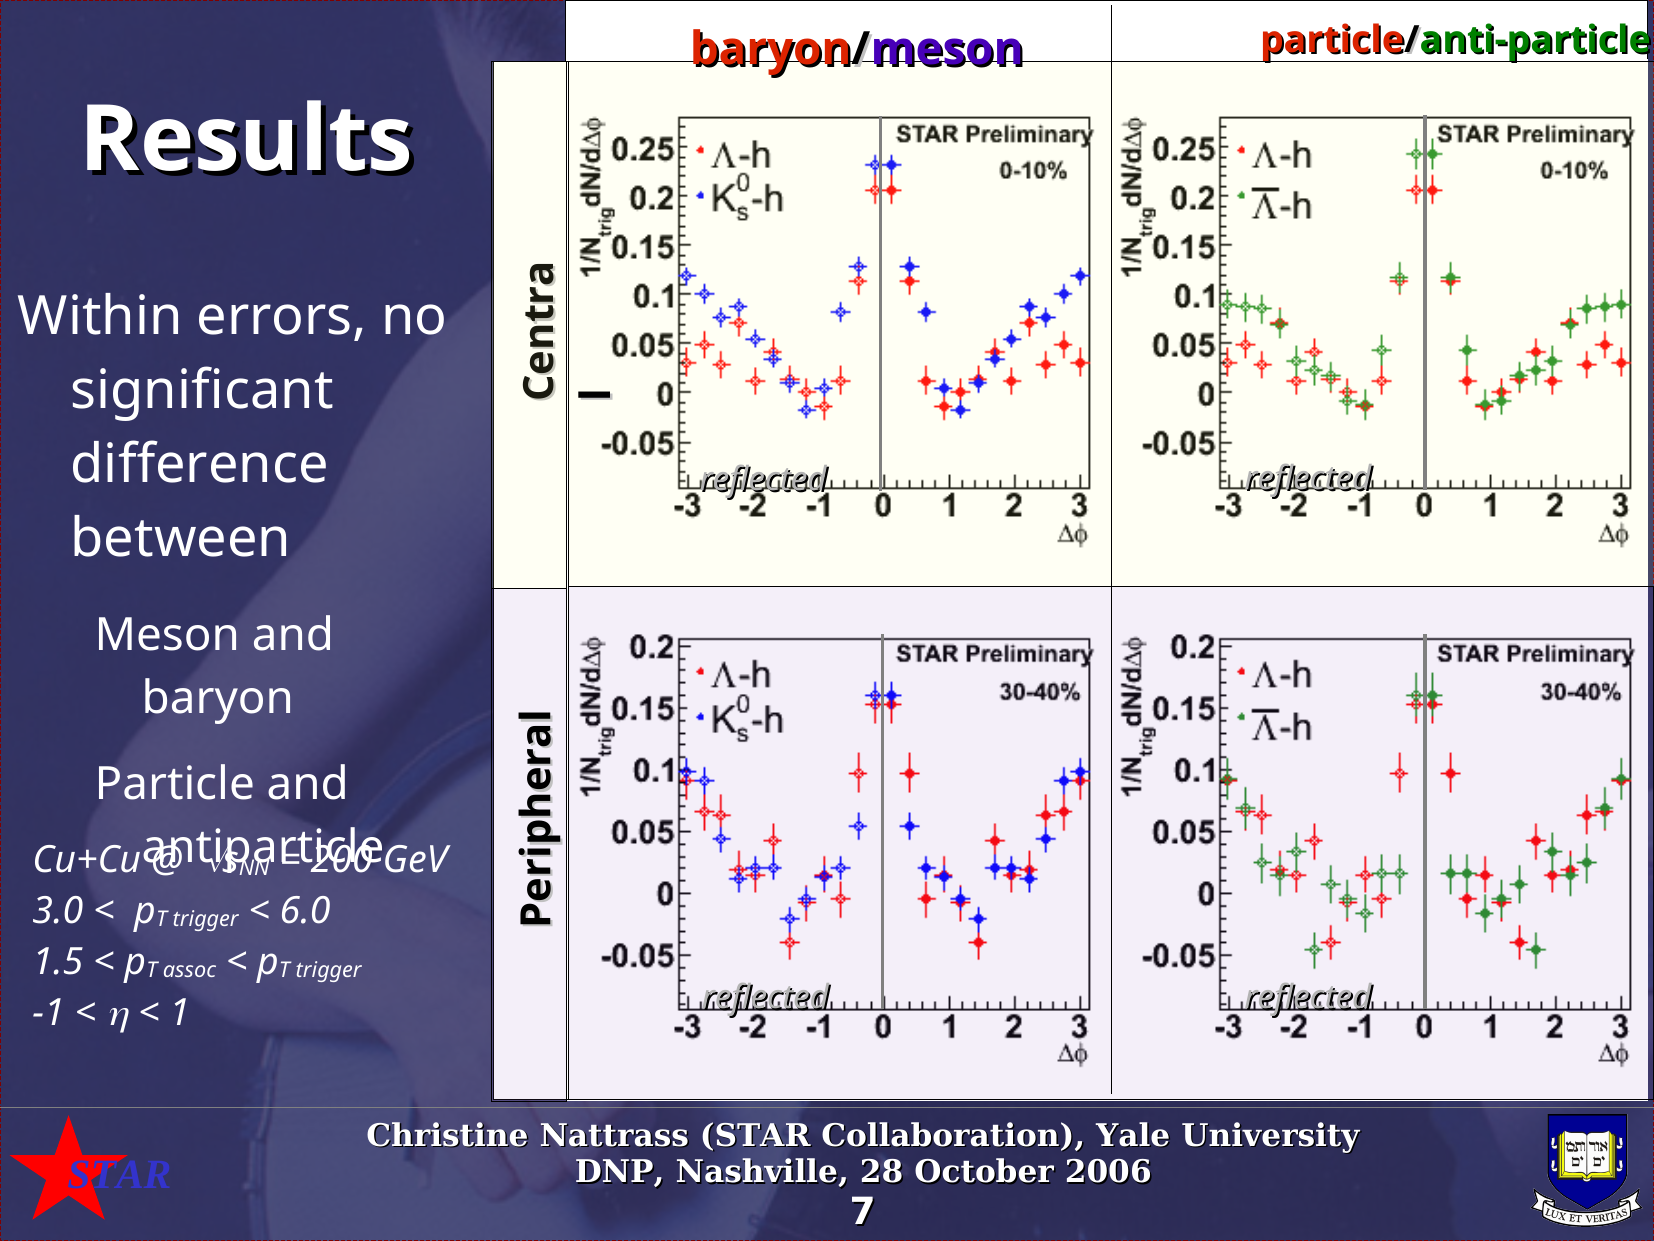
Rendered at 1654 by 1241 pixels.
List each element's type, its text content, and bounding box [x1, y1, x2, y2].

title Results [11, 41, 482, 229]
text_box reflected [684, 447, 910, 501]
text_box [491, 0, 1654, 1102]
text_box reflected [1229, 446, 1455, 500]
picture [1530, 1114, 1643, 1227]
text_box reflected [1229, 965, 1455, 1019]
text_box Cu+Cu @ sNN = 200 GeV 3.0 < pT trigger < 6.0 1.5 < pT assoc < pT trigger -1 <  < 1 [17, 825, 491, 1100]
text_box baryon/meson [675, 8, 1088, 76]
list Within errors, no significant difference between Meson and baryon Particle and antiparticle [0, 276, 488, 932]
text_box reflected [686, 965, 912, 1019]
text_box Peripheral [498, 652, 561, 944]
text_box particle/anti-particle [1245, 4, 1654, 63]
